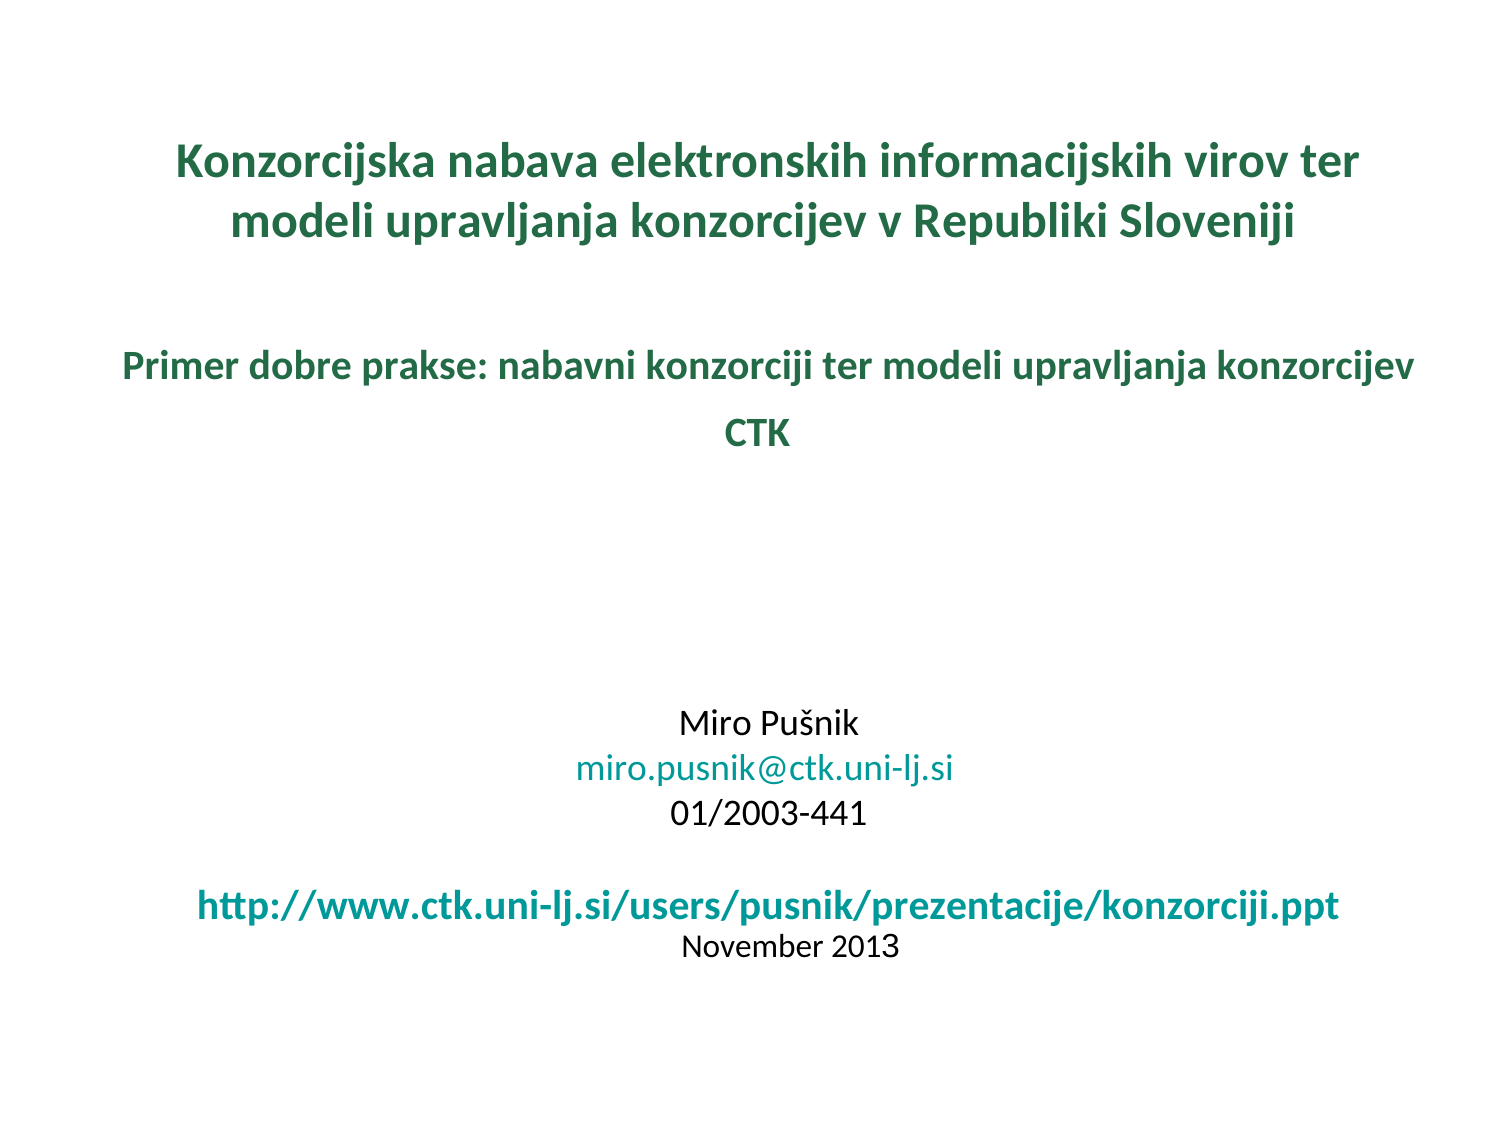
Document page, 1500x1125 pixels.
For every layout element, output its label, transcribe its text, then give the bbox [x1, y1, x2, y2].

text_box November 2013 [265, 916, 1316, 1012]
title Konzorcijska nabava elektronskih informacijskih virov ter modeli upravljanja konzorcijev v Republiki Sloveniji Primer dobre prakse: nabavni konzorciji ter modeli upravljanja konzorcijev CTK Miro Pušnik miro.pusnik@ctk.uni-lj.si 01/2003-441 http://www.ctk.uni-lj.si/users/pusnik/prezentacije/konzorciji.ppt [100, 0, 1438, 1066]
